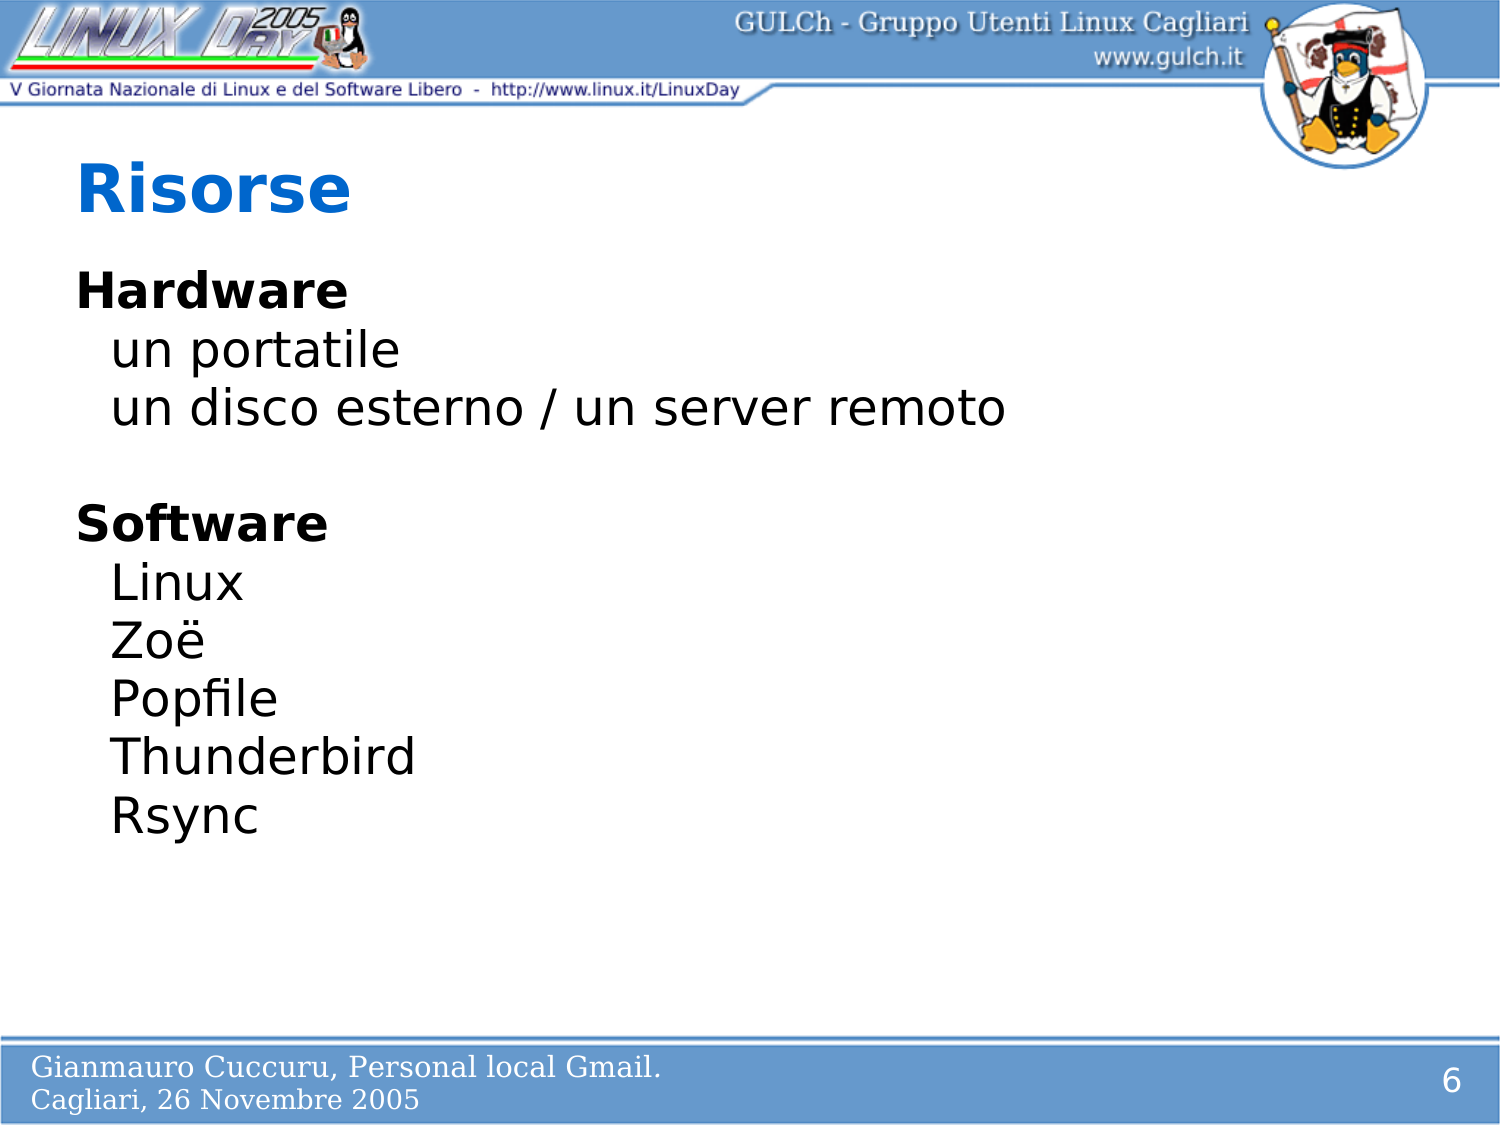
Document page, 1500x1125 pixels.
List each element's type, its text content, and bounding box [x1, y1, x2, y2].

text_box Hardware un portatile un disco esterno / un server remoto Software Linux Zoë Popfile Thunderbird Rsync [75, 262, 1426, 1013]
picture [0, 0, 1500, 1125]
text_box Risorse [75, 149, 354, 228]
